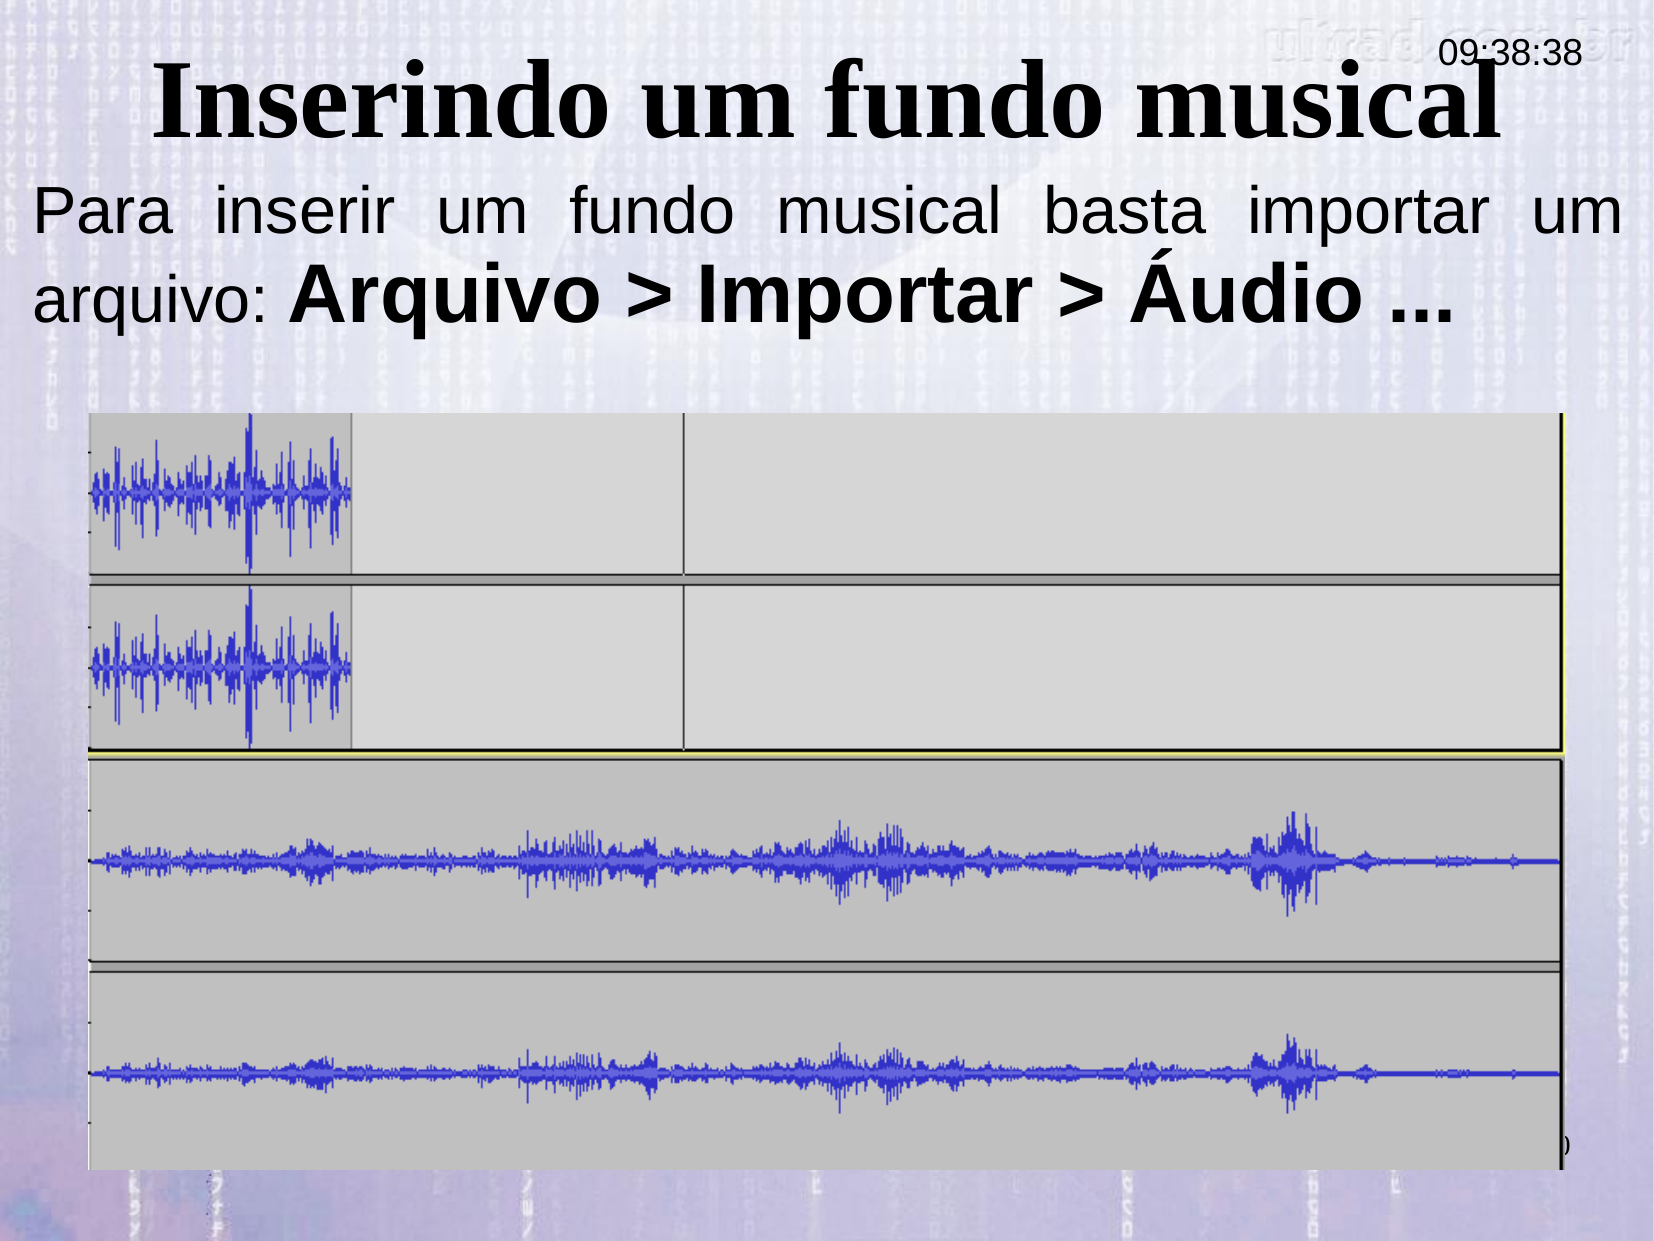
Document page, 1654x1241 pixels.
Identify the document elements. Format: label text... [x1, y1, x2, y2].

picture [0, 0, 1654, 1241]
text_box 12:04:17 [1423, 23, 1631, 94]
text_box Para inserir um fundo musical basta importar um arquivo: Arquivo > Importar > Áudio ... [17, 165, 1641, 348]
text_box Inserindo um fundo musical [29, 29, 1625, 165]
